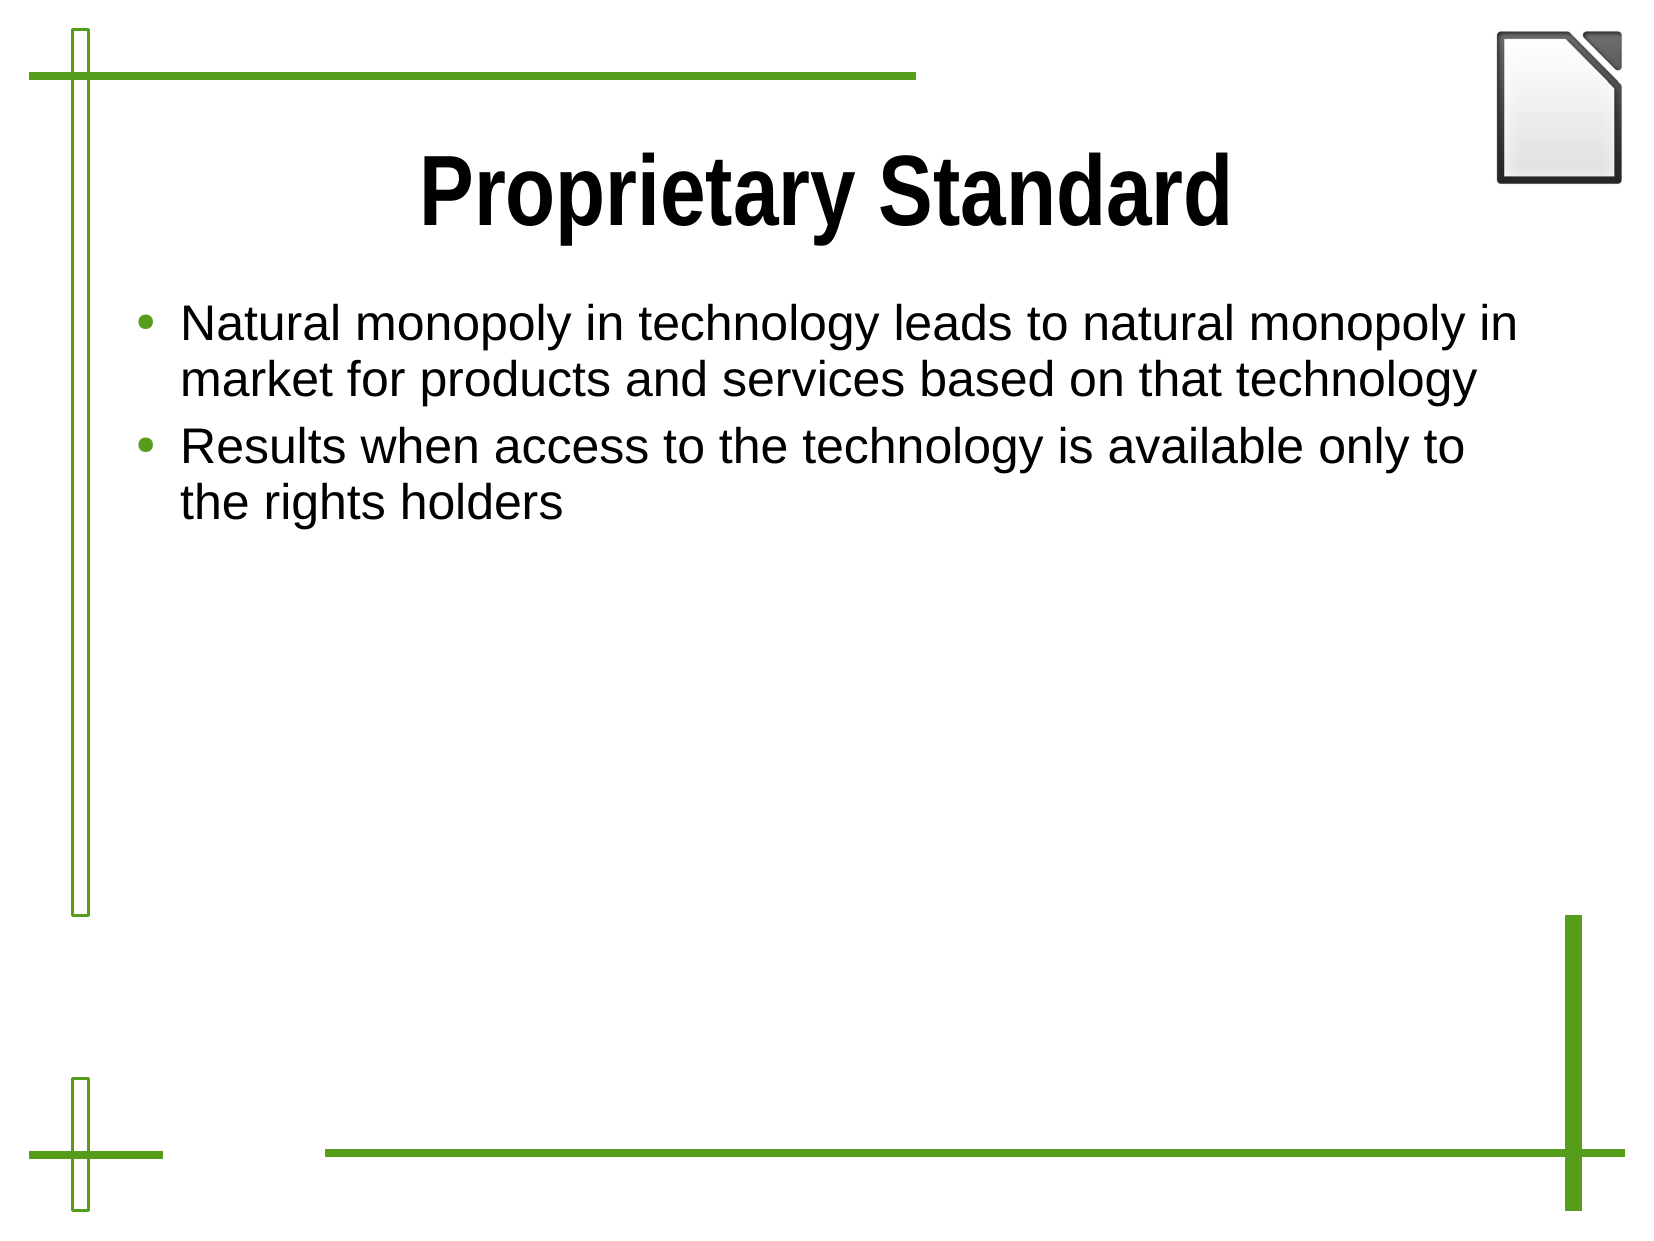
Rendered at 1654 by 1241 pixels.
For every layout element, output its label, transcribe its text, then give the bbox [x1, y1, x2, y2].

list Natural monopoly in technology leads to natural monopoly in market for products and services based on that technology Results when access to the technology is available only to the rights holders [118, 295, 1536, 1123]
title Proprietary Standard [118, 118, 1536, 260]
picture [1494, 29, 1624, 186]
